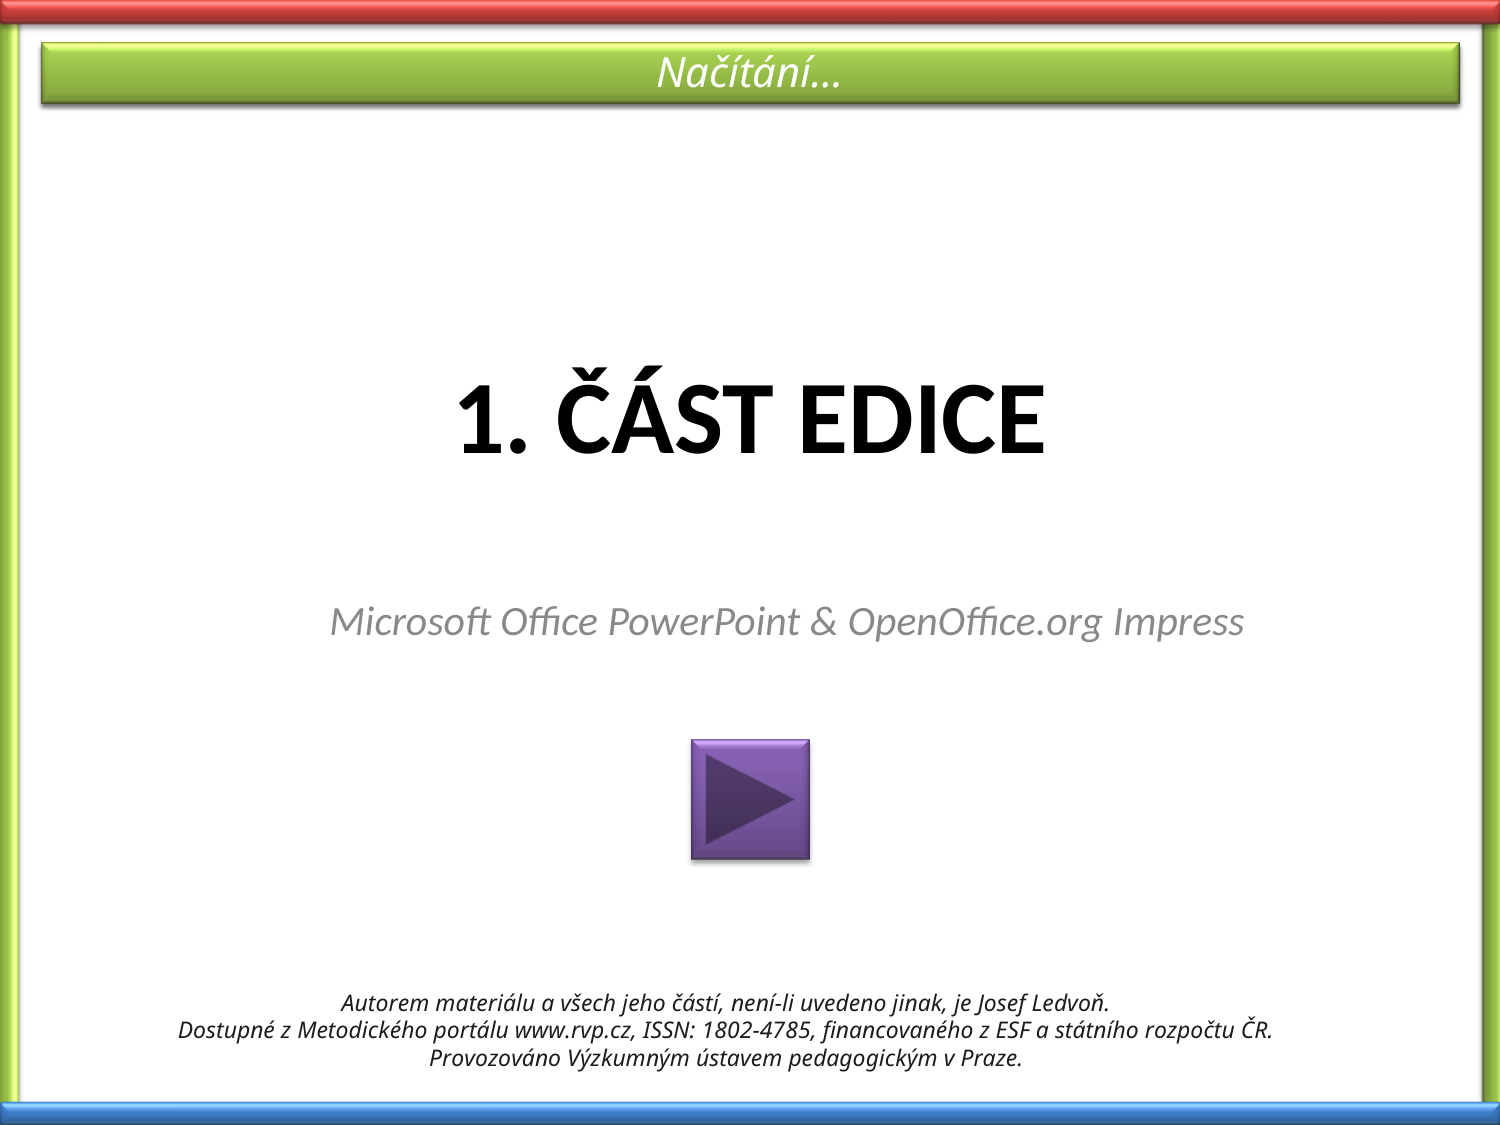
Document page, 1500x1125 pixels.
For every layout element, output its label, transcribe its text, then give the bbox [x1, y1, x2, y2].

text_box Microsoft Office PowerPoint & OpenOffice.org Impress [262, 586, 1313, 658]
text_box Načítání… [41, 38, 1459, 104]
picture [0, 0, 1500, 1125]
title 1. ČÁST EDICE [112, 290, 1388, 533]
